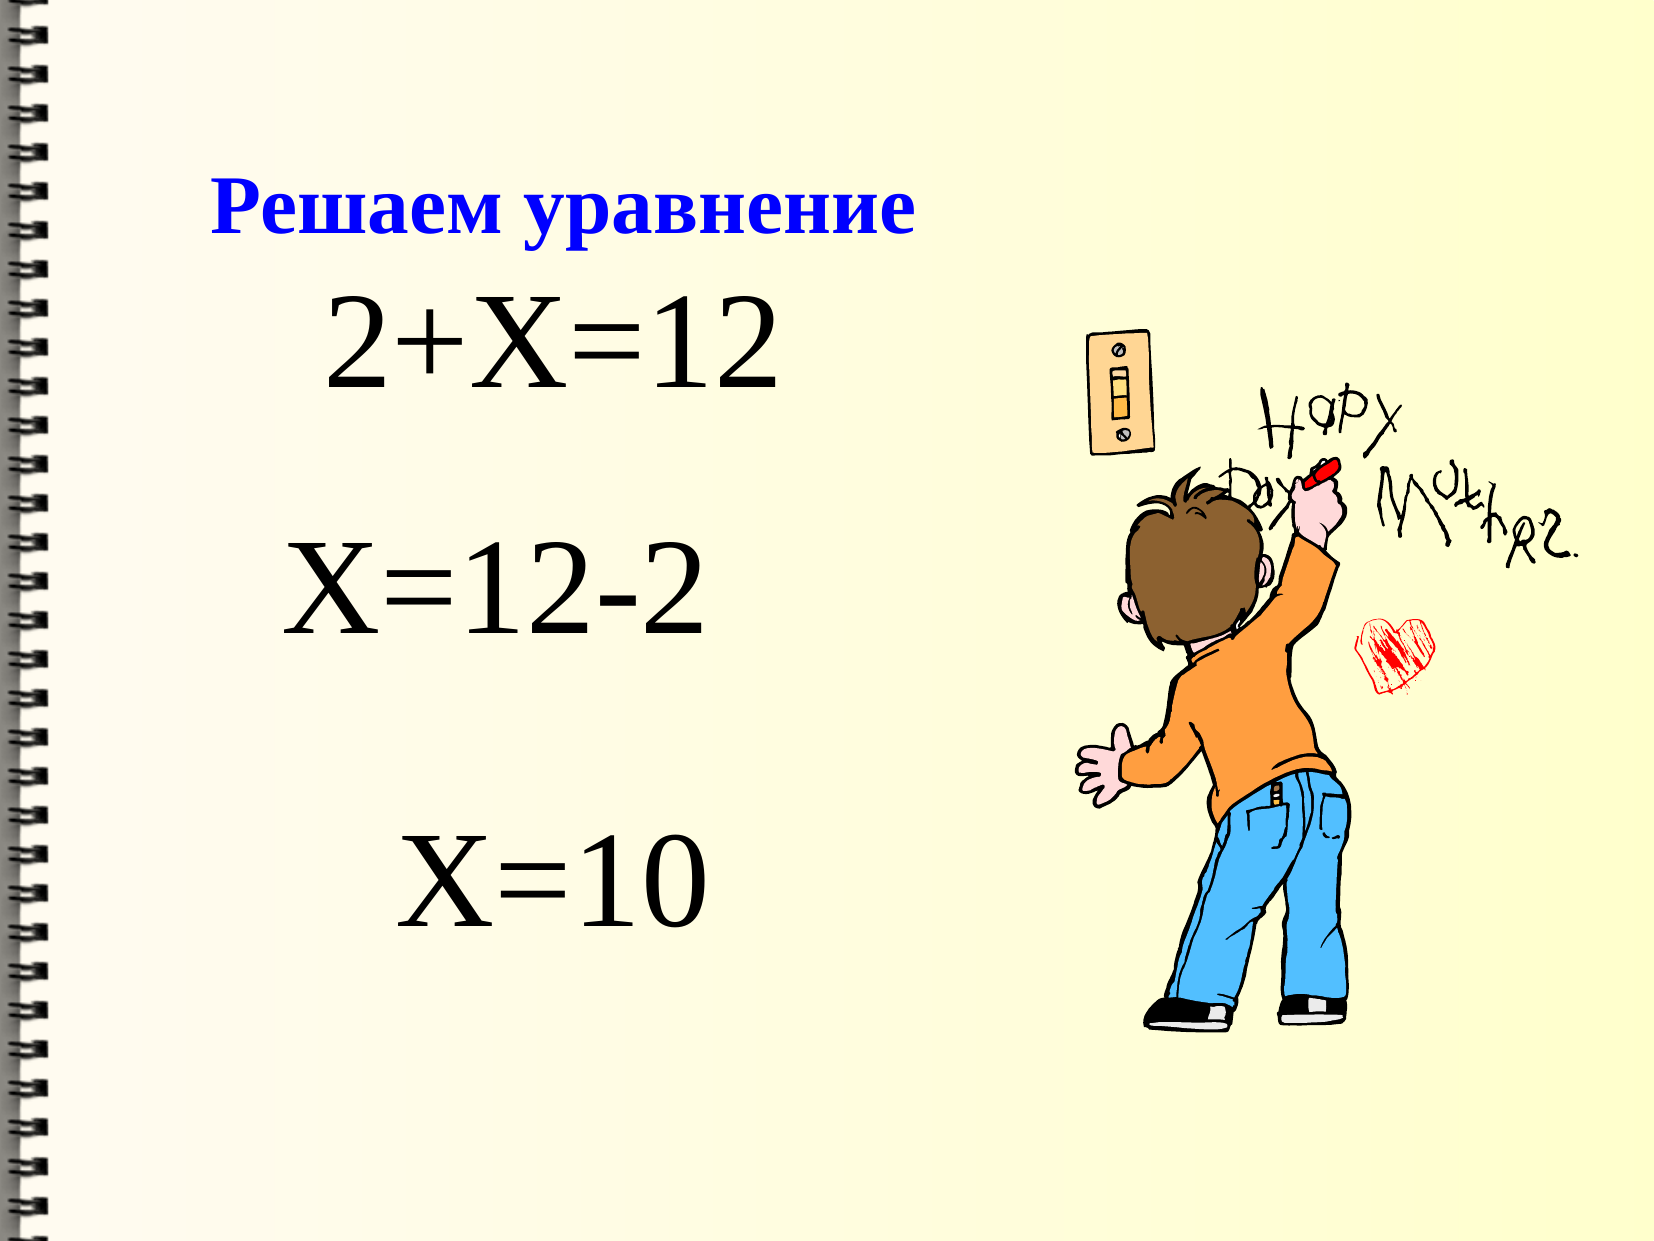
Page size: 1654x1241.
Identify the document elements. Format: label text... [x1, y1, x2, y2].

text_box Решаем уравнение 2+X=12 [65, 130, 1042, 424]
picture [1074, 316, 1588, 1034]
text_box X=12-2 [162, 488, 977, 865]
text_box Х=10 [381, 781, 726, 962]
picture [0, 0, 1654, 1241]
